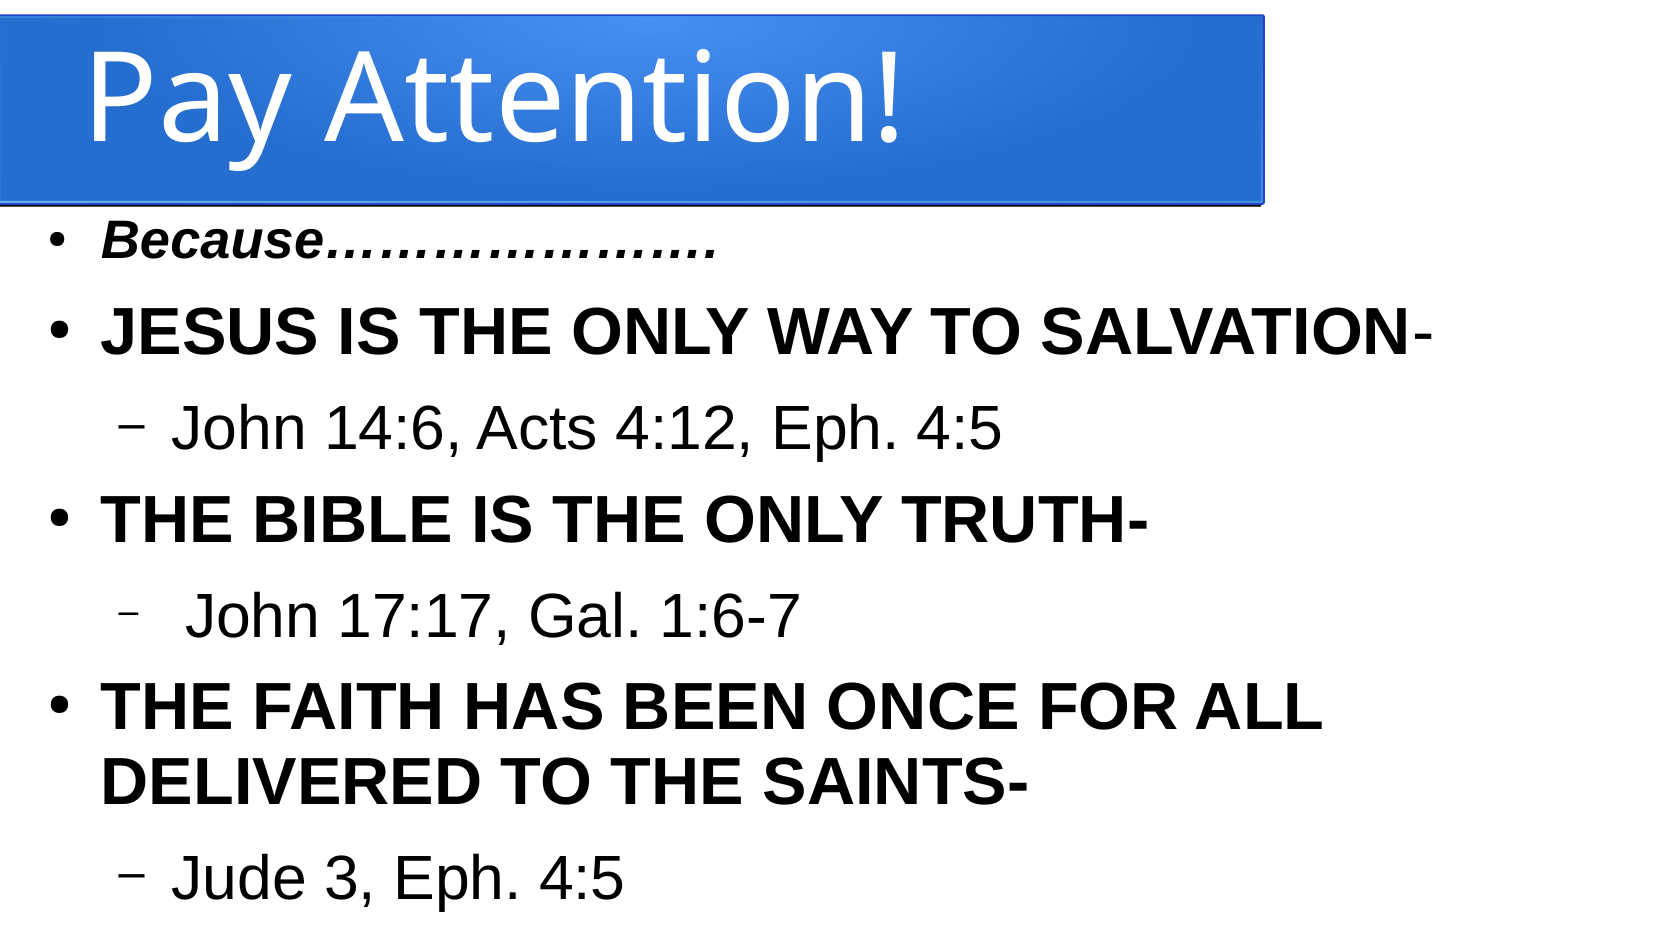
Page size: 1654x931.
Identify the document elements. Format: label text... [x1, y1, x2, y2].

list Because…………………. JESUS IS THE ONLY WAY TO SALVATION- John 14:6, Acts 4:12, Eph. 4:5 THE BIBLE IS THE ONLY TRUTH- John 17:17, Gal. 1:6-7 THE FAITH HAS BEEN ONCE FOR ALL DELIVERED TO THE SAINTS- Jude 3, Eph. 4:5 [30, 210, 1621, 931]
title Pay Attention! [82, 15, 1235, 171]
